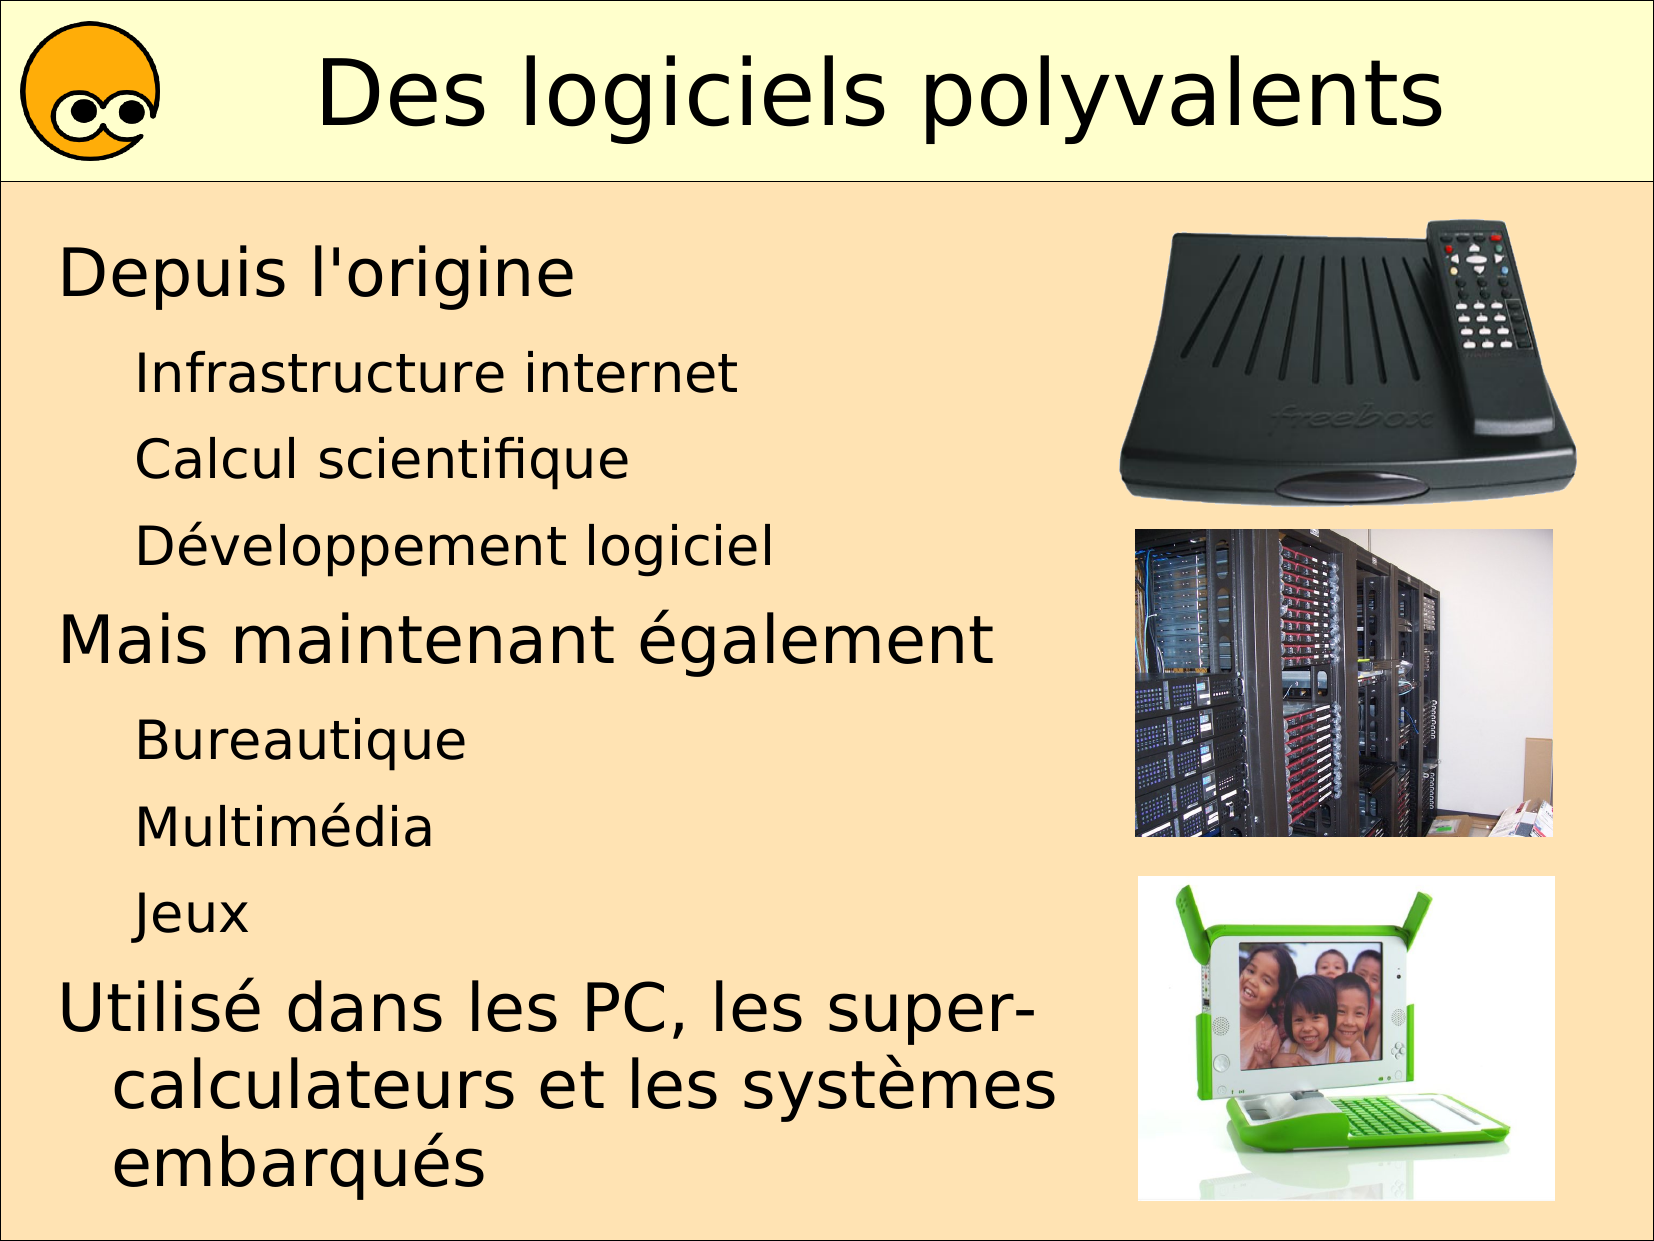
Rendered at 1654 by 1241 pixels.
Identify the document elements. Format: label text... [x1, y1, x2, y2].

picture [1135, 529, 1553, 837]
picture [1119, 219, 1577, 507]
picture [20, 21, 160, 161]
title Des logiciels polyvalents [239, 33, 1524, 154]
picture [1138, 876, 1555, 1201]
list Depuis l'origine Infrastructure internet Calcul scientifique Développement logiciel Mais maintenant également Bureautique Multimédia Jeux Utilisé dans les PC, les super-calculateurs et les systèmes embarqués [40, 234, 1110, 1203]
